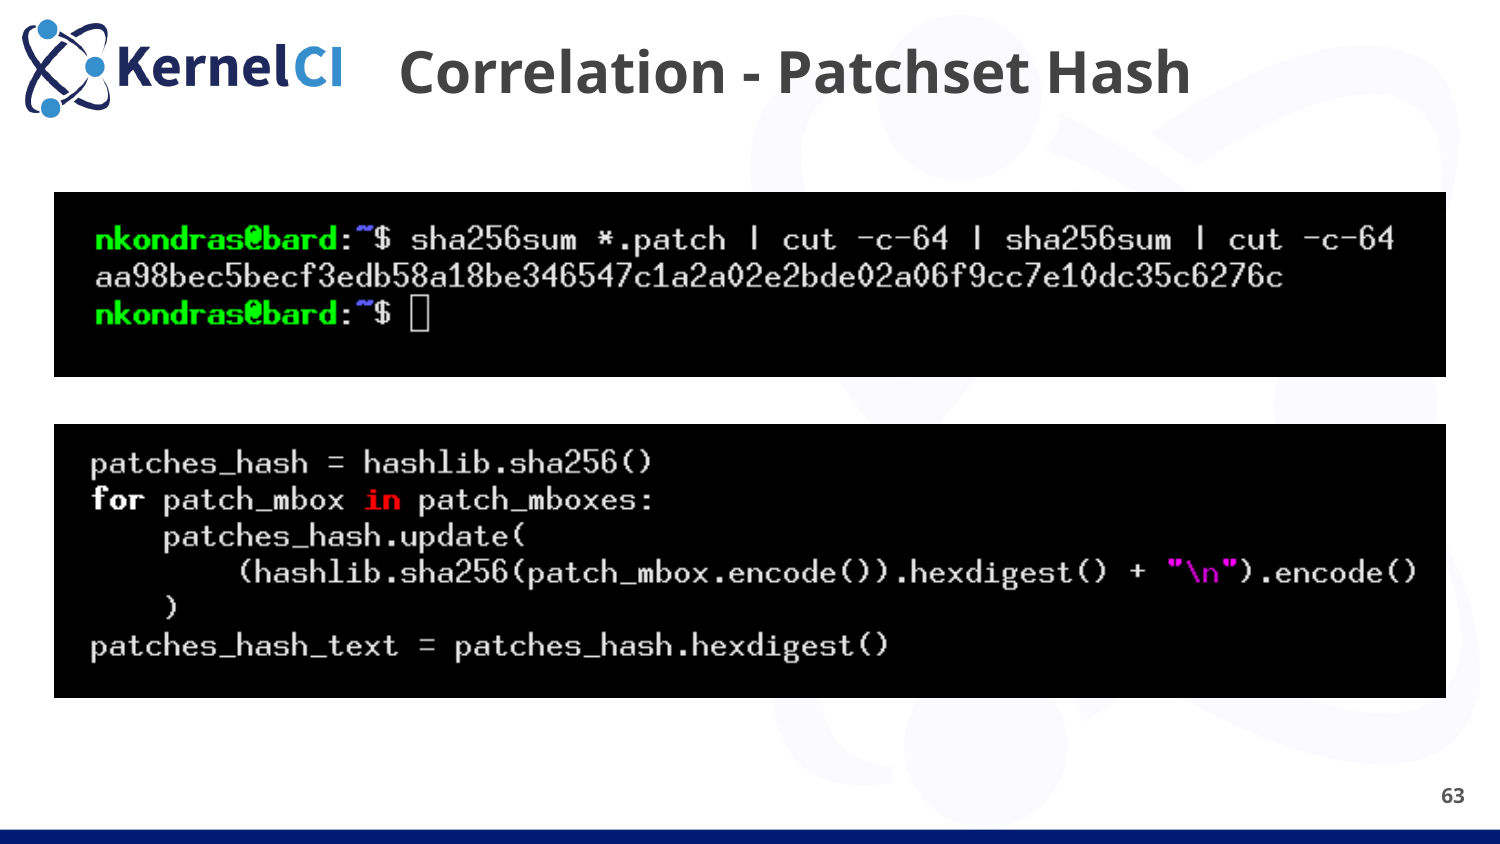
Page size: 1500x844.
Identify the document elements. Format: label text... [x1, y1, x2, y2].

picture [22, 19, 341, 118]
title Correlation - Patchset Hash [383, 23, 1455, 117]
picture [54, 15, 1480, 828]
slide_number <number> [1389, 764, 1480, 830]
